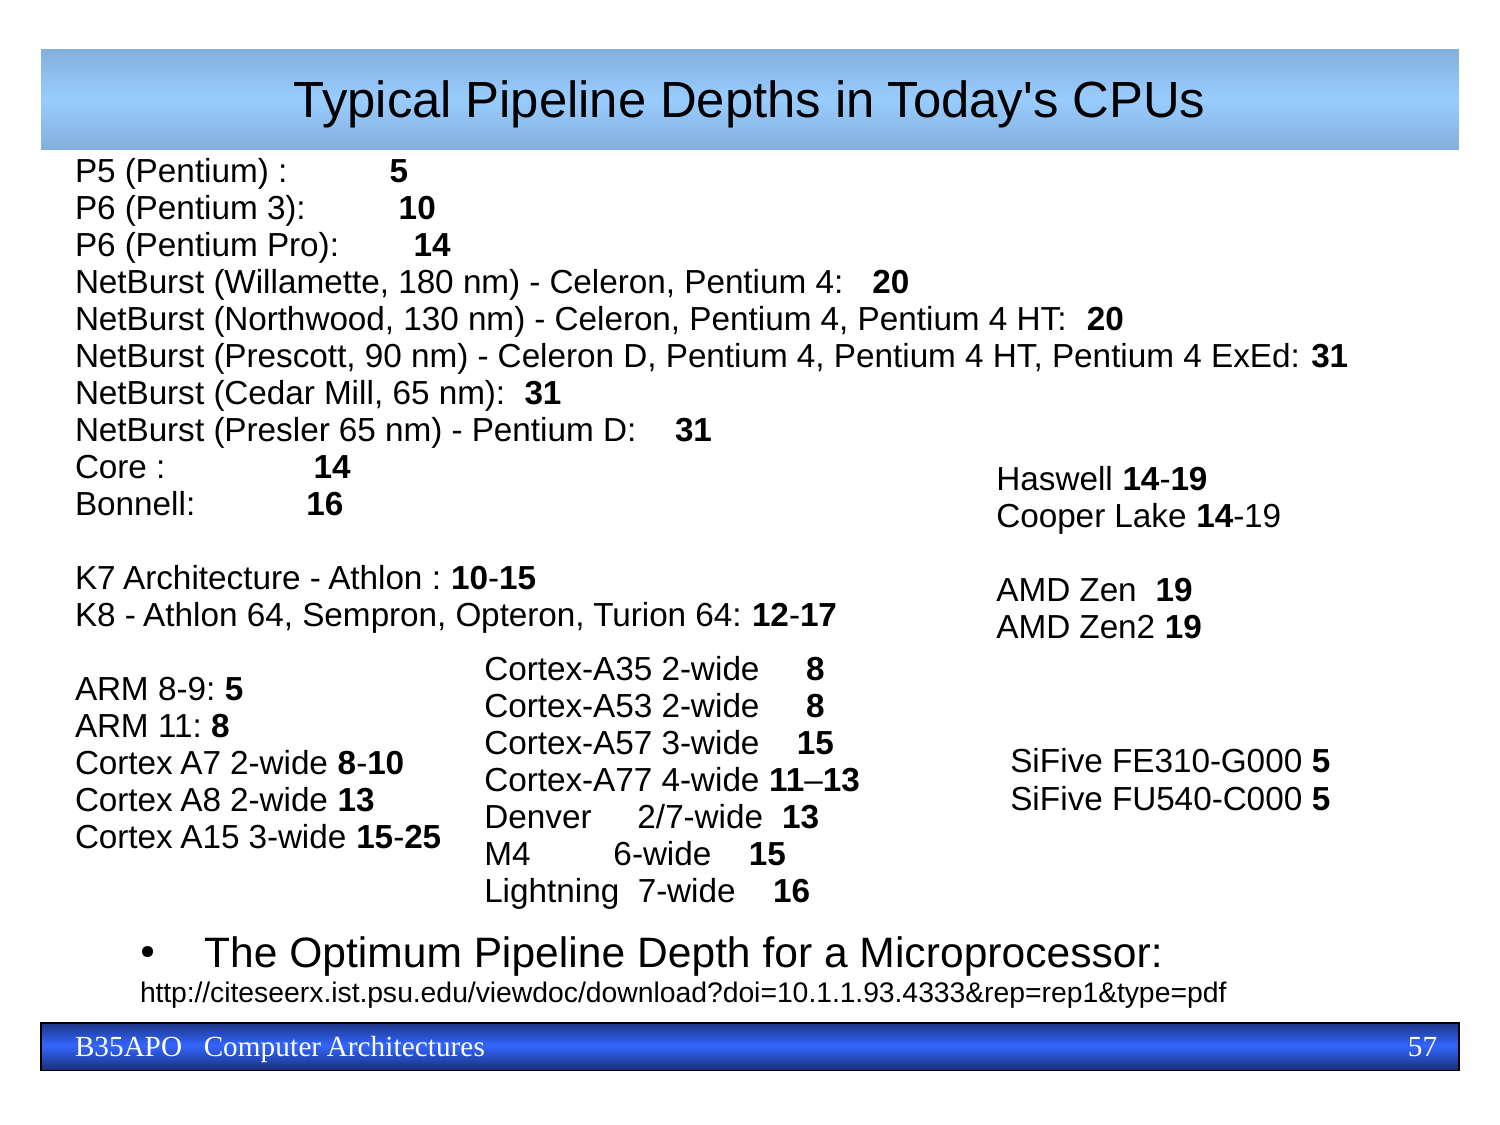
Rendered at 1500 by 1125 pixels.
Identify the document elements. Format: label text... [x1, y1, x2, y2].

text_box SiFive FE310-G000 5 SiFive FU540-C000 5 [1010, 645, 1431, 915]
text_box Haswell 14-19 Cooper Lake 14-19 AMD Zen 19 AMD Zen2 19 [996, 419, 1417, 688]
text_box The Optimum Pipeline Depth for a Microprocessor: http://citeseerx.ist.psu.edu/viewdoc/download?doi=10.1.1.93.4333&rep=rep1&type=pdf [64, 921, 1436, 1018]
text_box Cortex-A35 2-wide 8 Cortex-A53 2-wide 8 Cortex-A57 3-wide 15 Cortex-A77 4-wide 11–13 Denver 2/7-wide 13 M4 6-wide 15 Lightning 7-wide 16 [484, 613, 1103, 947]
subtitle P5 (Pentium) : 5 P6 (Pentium 3): 10 P6 (Pentium Pro): 14 NetBurst (Willamette, 180 nm) - Celeron, Pentium 4: 20 NetBurst (Northwood, 130 nm) - Celeron, Pentium 4, Pentium 4 HT: 20 NetBurst (Prescott, 90 nm) - Celeron D, Pentium 4, Pentium 4 HT, Pentium 4 ExEd: 31 NetBurst (Cedar Mill, 65 nm): 31 NetBurst (Presler 65 nm) - Pentium D: 31 Core : 14 Bonnell: 16 K7 Architecture - Athlon : 10-15 K8 - Athlon 64, Sempron, Opteron, Turion 64: 12-17 ARM 8-9: 5 ARM 11: 8 Cortex A7 2-wide 8-10 Cortex A8 2-wide 13 Cortex A15 3-wide 15-25 [75, 152, 1426, 856]
title Typical Pipeline Depths in Today's CPUs [41, 49, 1459, 150]
